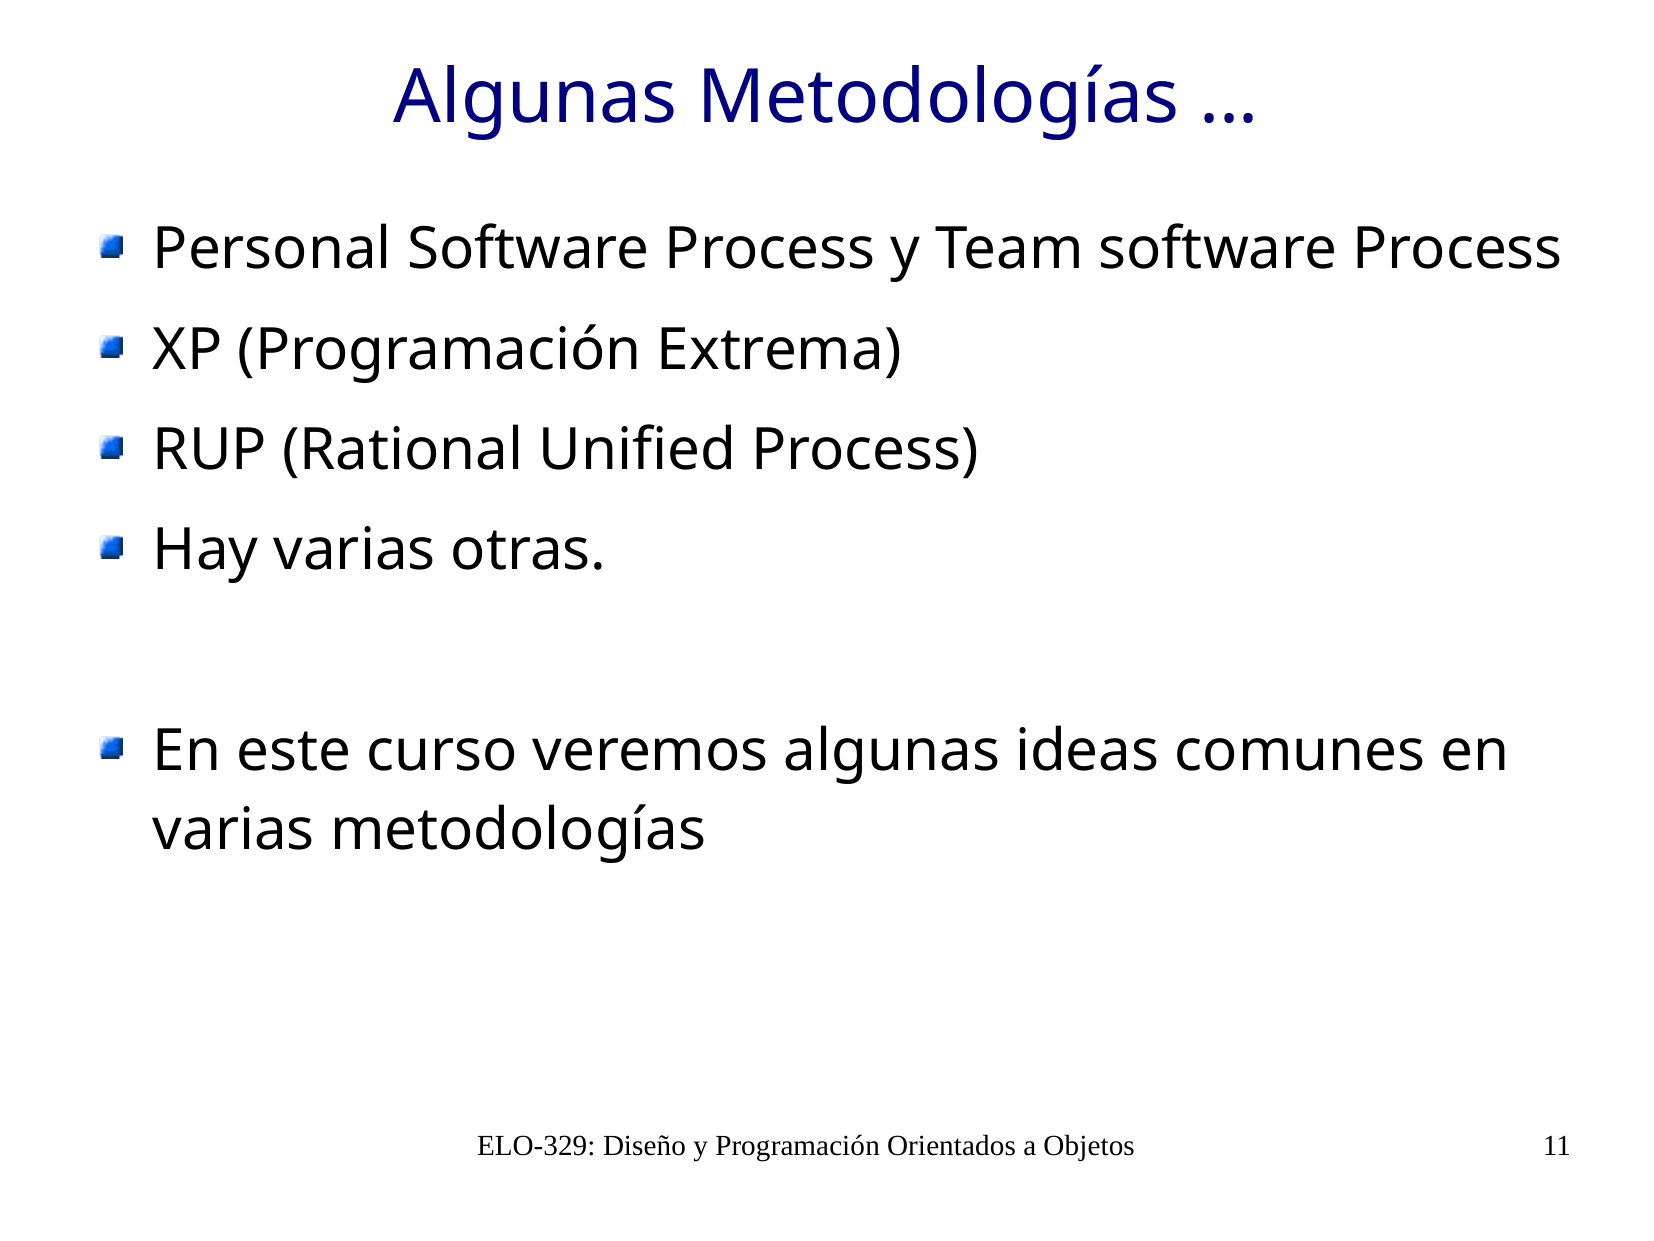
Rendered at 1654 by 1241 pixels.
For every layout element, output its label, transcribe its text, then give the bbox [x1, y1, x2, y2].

list Personal Software Process y Team software Process XP (Programación Extrema)‏ RUP (Rational Unified Process)‏ Hay varias otras. En este curso veremos algunas ideas comunes en varias metodologías [81, 206, 1571, 988]
title Algunas Metodologías ... [82, 50, 1571, 137]
